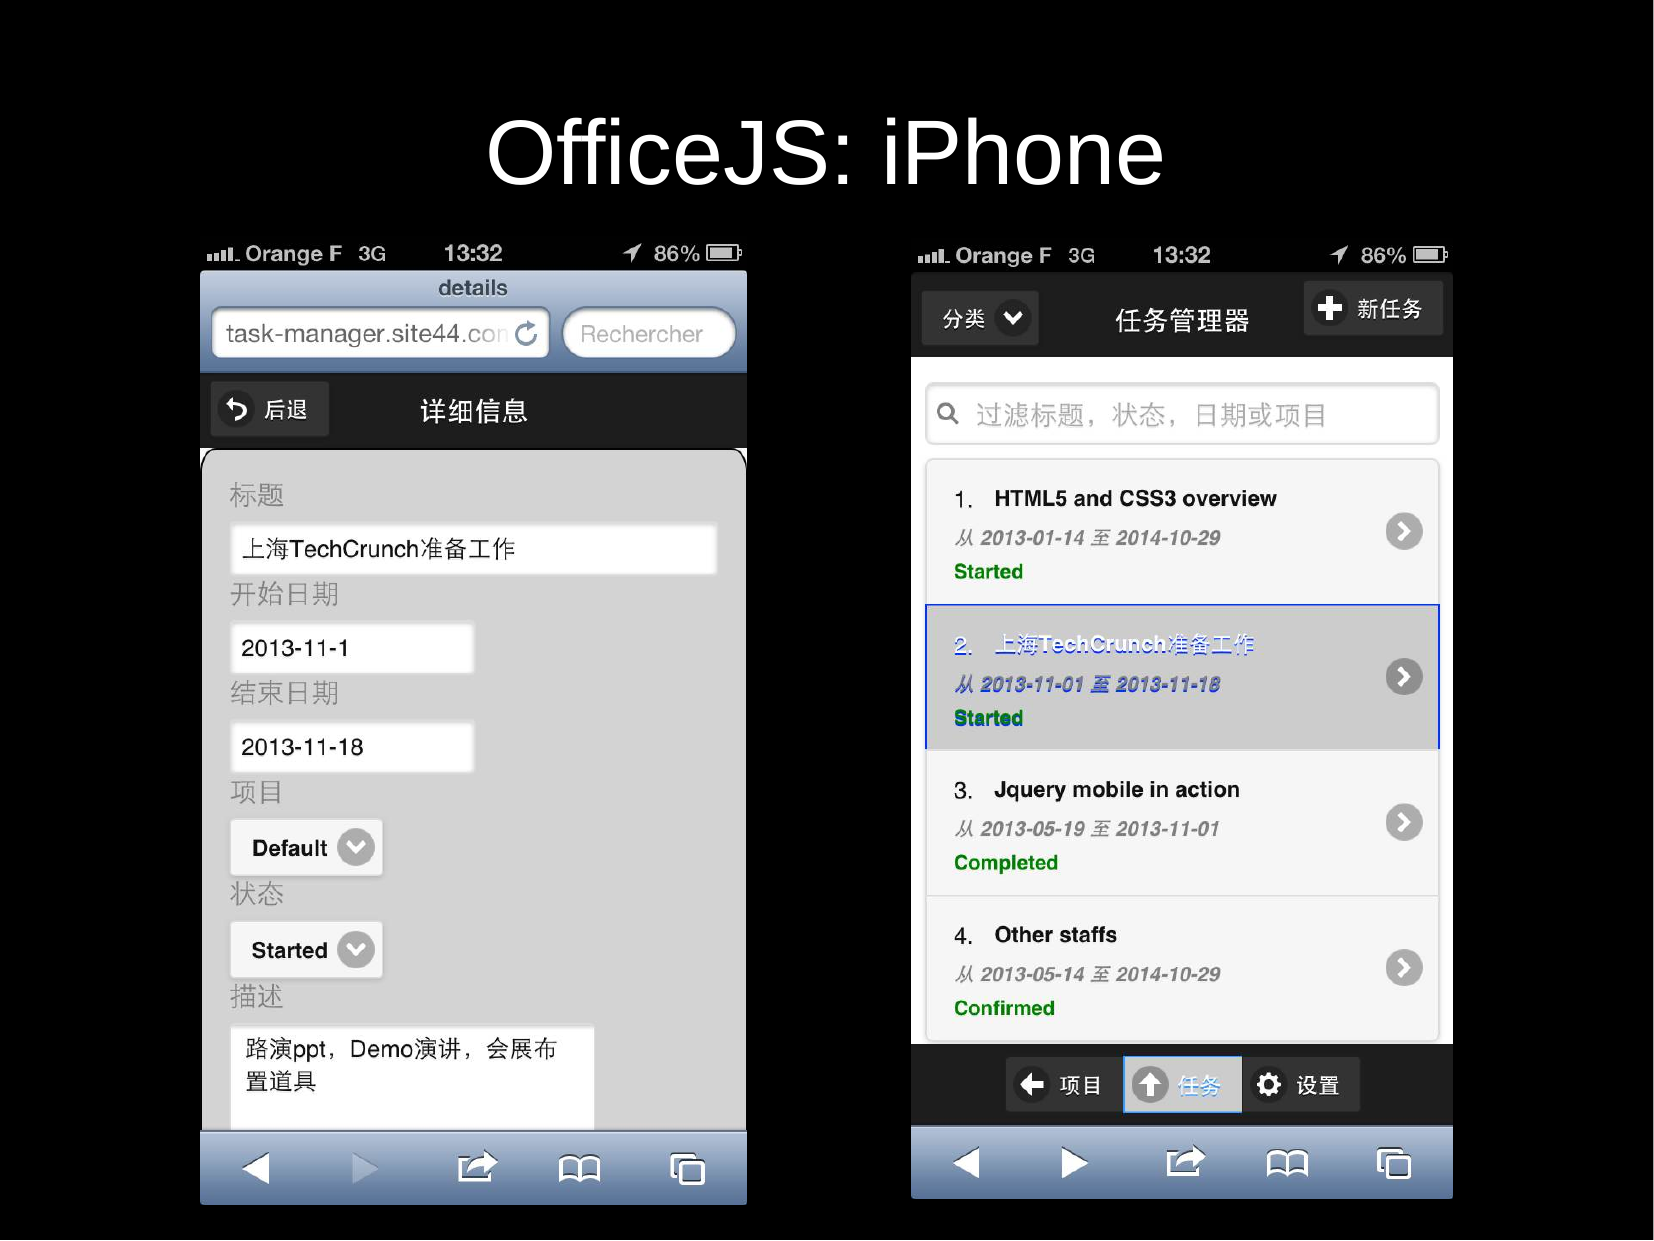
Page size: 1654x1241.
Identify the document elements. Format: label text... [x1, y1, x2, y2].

title OfficeJS: iPhone [82, 49, 1571, 257]
picture [911, 238, 1453, 1199]
picture [200, 236, 747, 1205]
